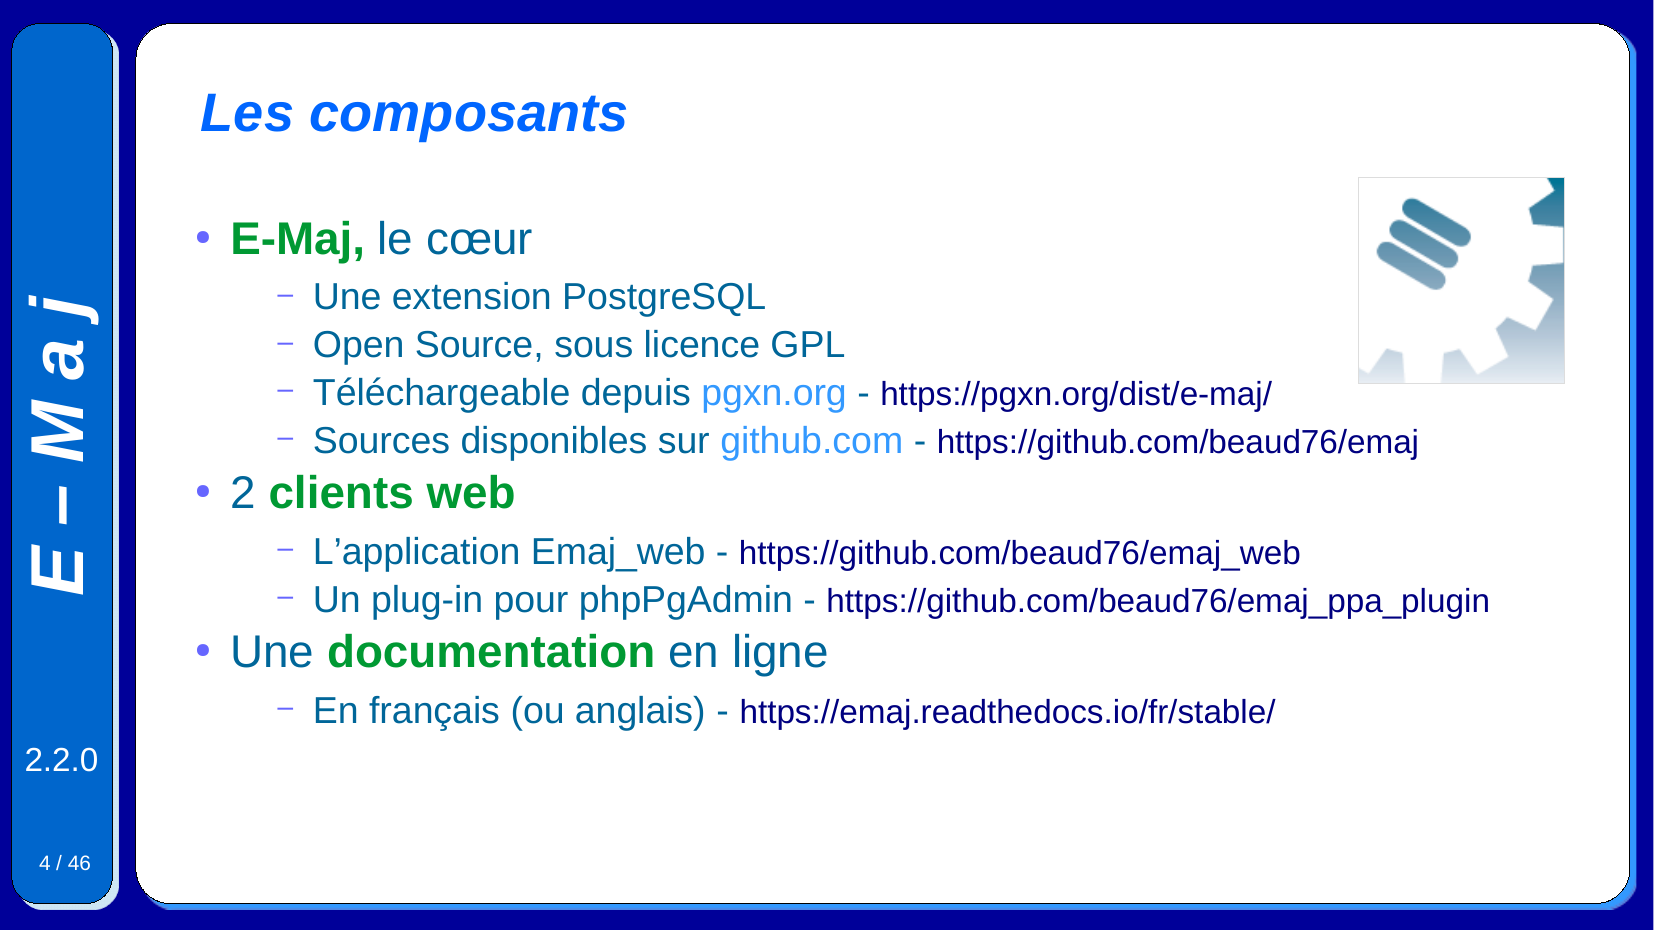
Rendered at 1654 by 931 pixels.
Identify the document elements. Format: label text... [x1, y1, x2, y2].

title Les composants [200, 34, 1575, 191]
list E-Maj, le cœur Une extension PostgreSQL Open Source, sous licence GPL Téléchargeable depuis pgxn.org - https://pgxn.org/dist/e-maj/ Sources disponibles sur github.com - https://github.com/beaud76/emaj 2 clients web L’application Emaj_web - https://github.com/beaud76/emaj_web Un plug-in pour phpPgAdmin - https://github.com/beaud76/emaj_ppa_plugin Une documentation en ligne En français (ou anglais) - https://emaj.readthedocs.io/fr/stable/ [177, 212, 1587, 804]
picture [1358, 177, 1565, 384]
